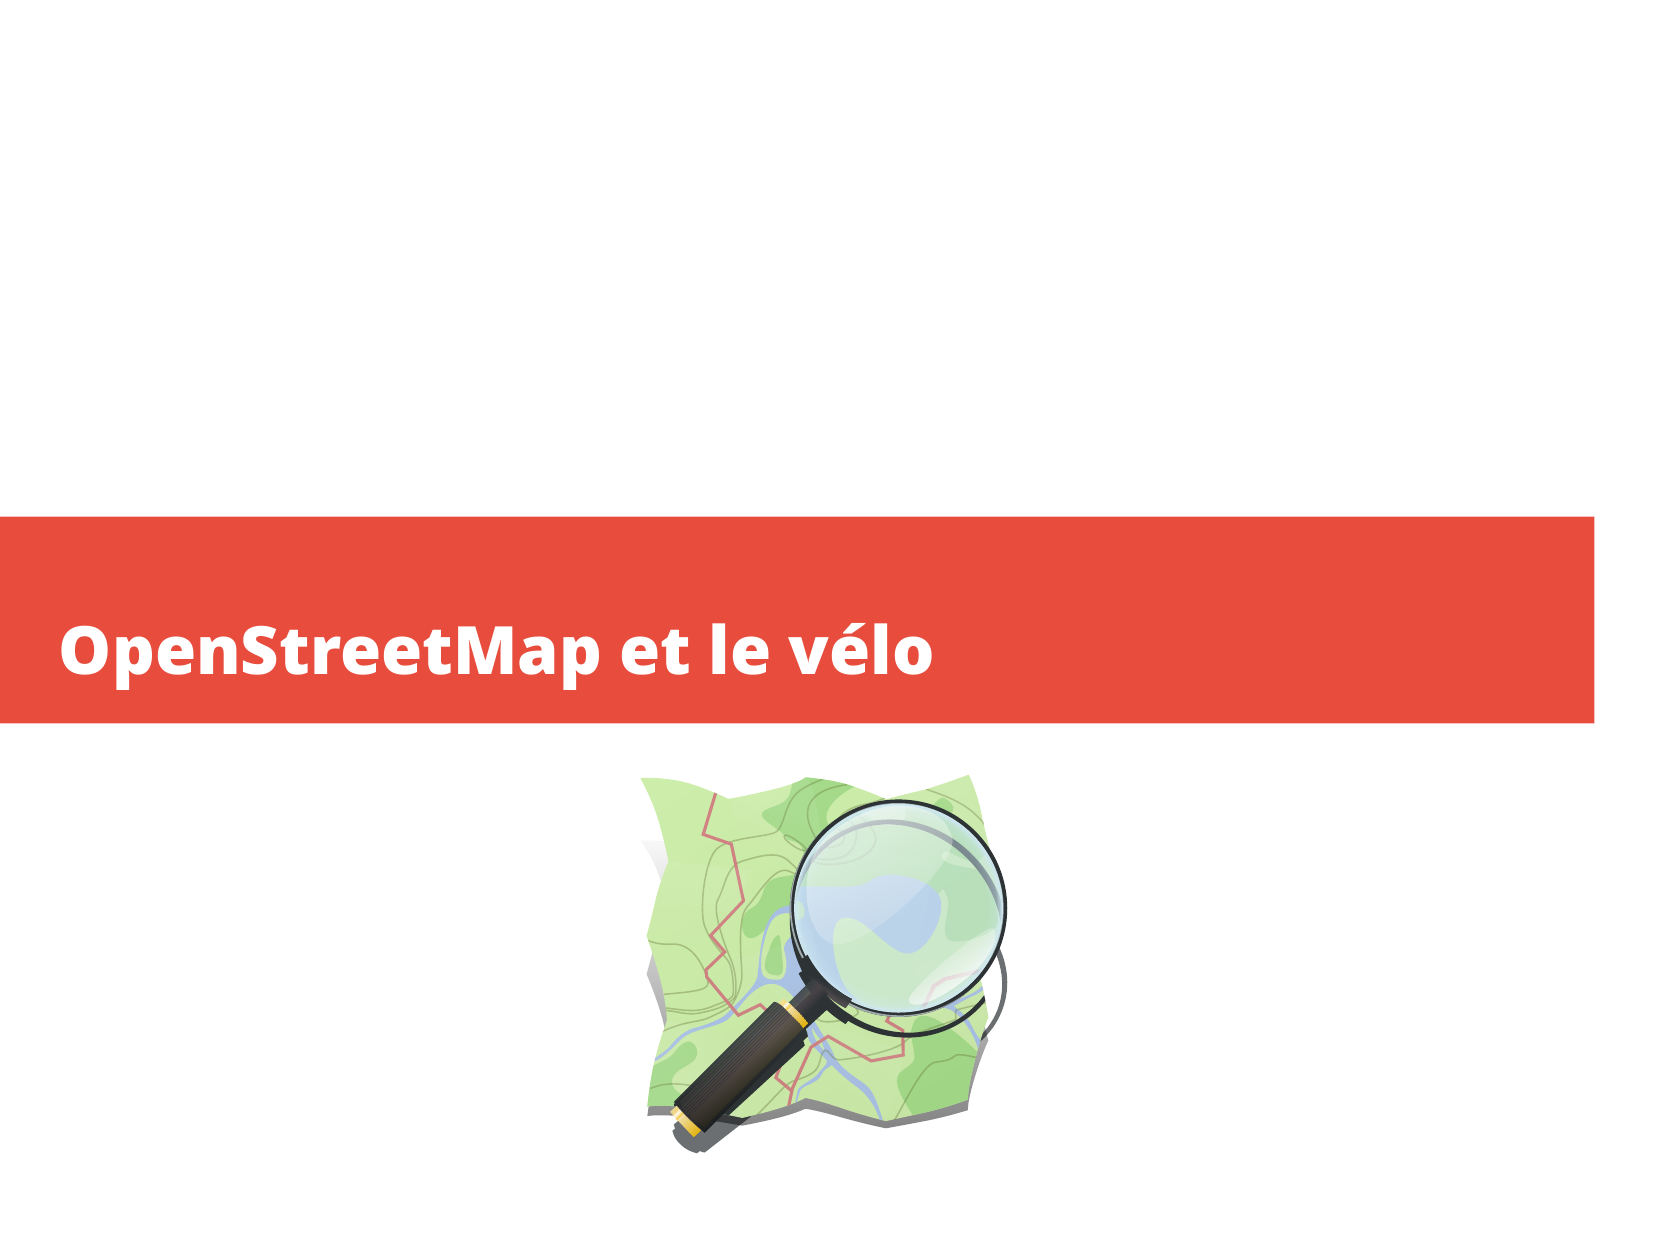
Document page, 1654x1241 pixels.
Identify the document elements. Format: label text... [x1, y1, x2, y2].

picture [626, 774, 1027, 1175]
title OpenStreetMap et le vélo [59, 546, 1595, 694]
